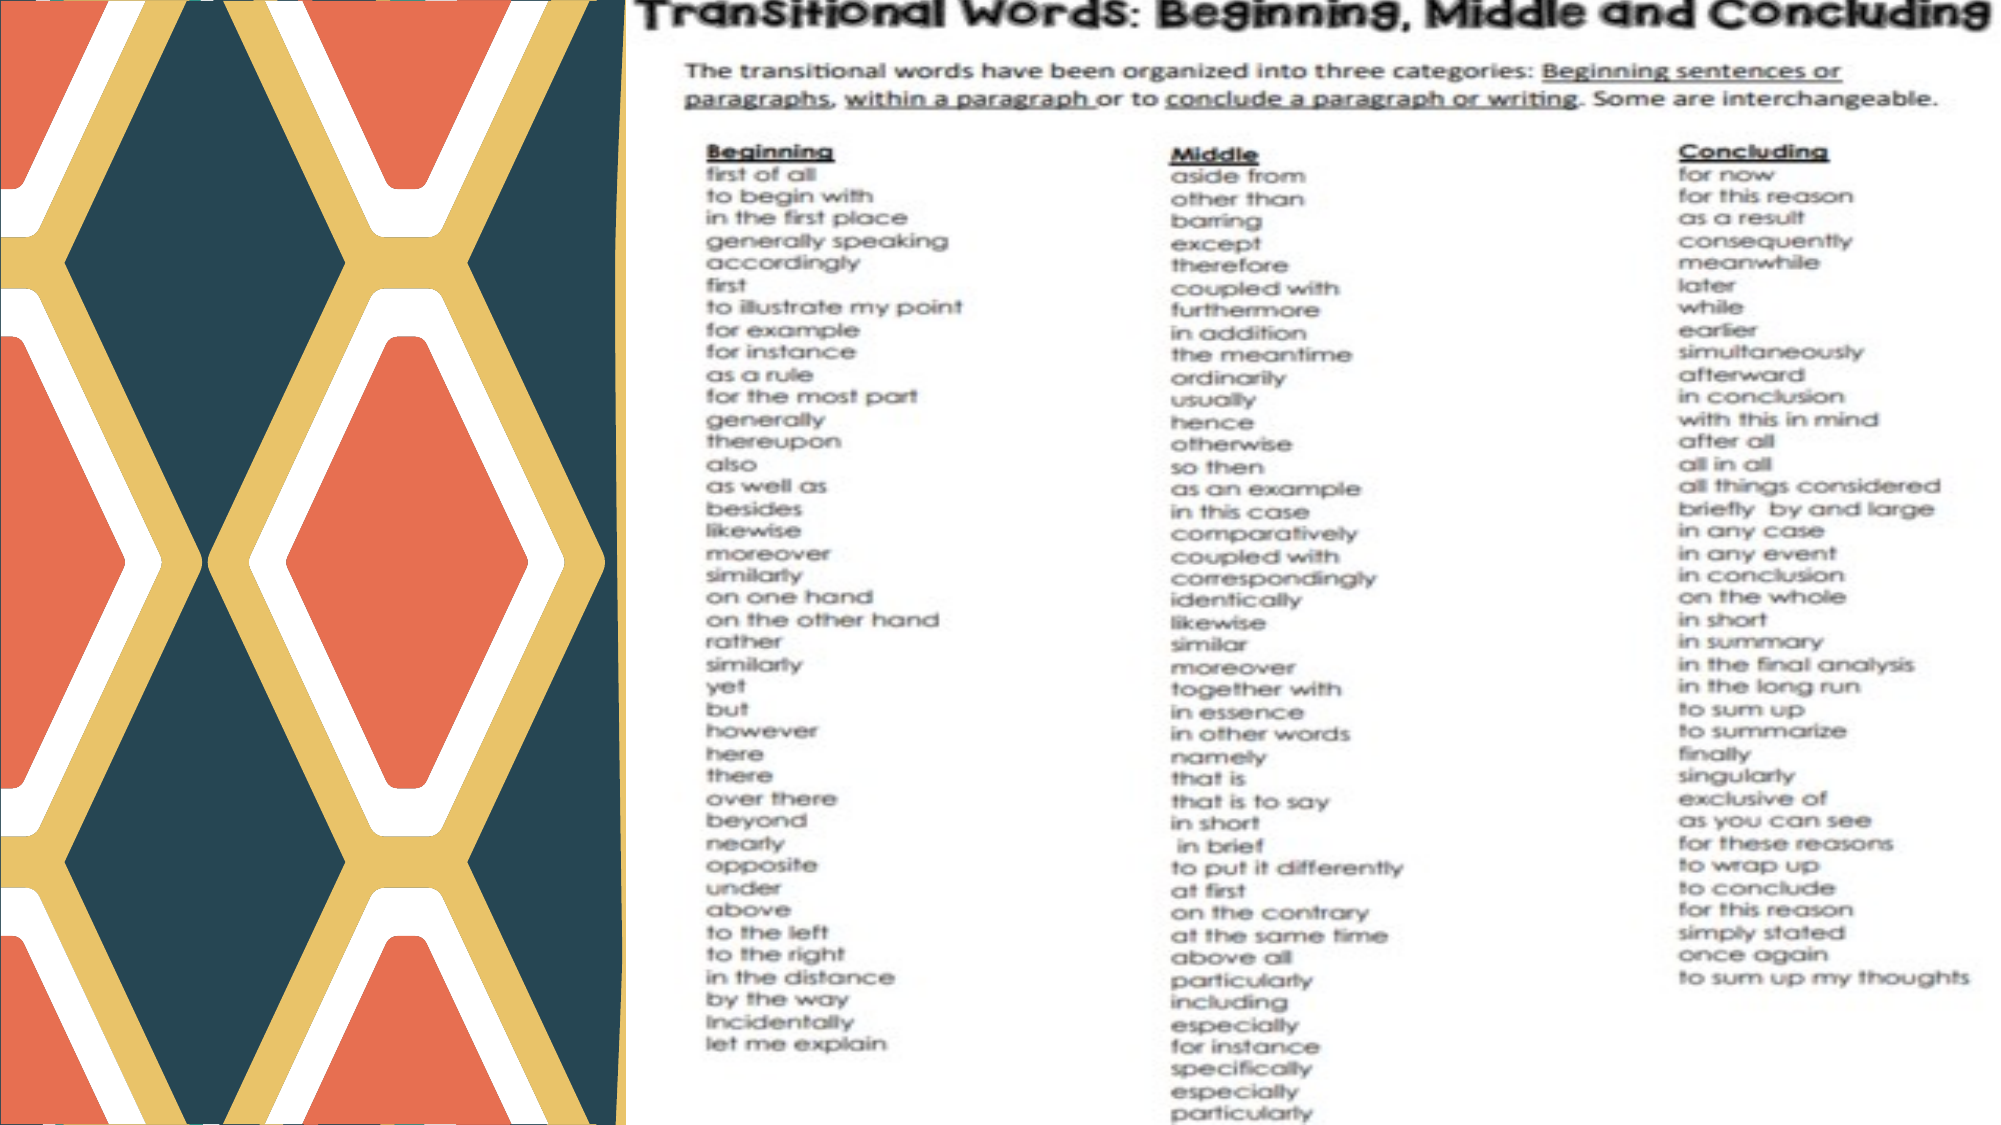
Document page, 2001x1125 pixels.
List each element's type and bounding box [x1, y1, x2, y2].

picture [626, 0, 2000, 1125]
